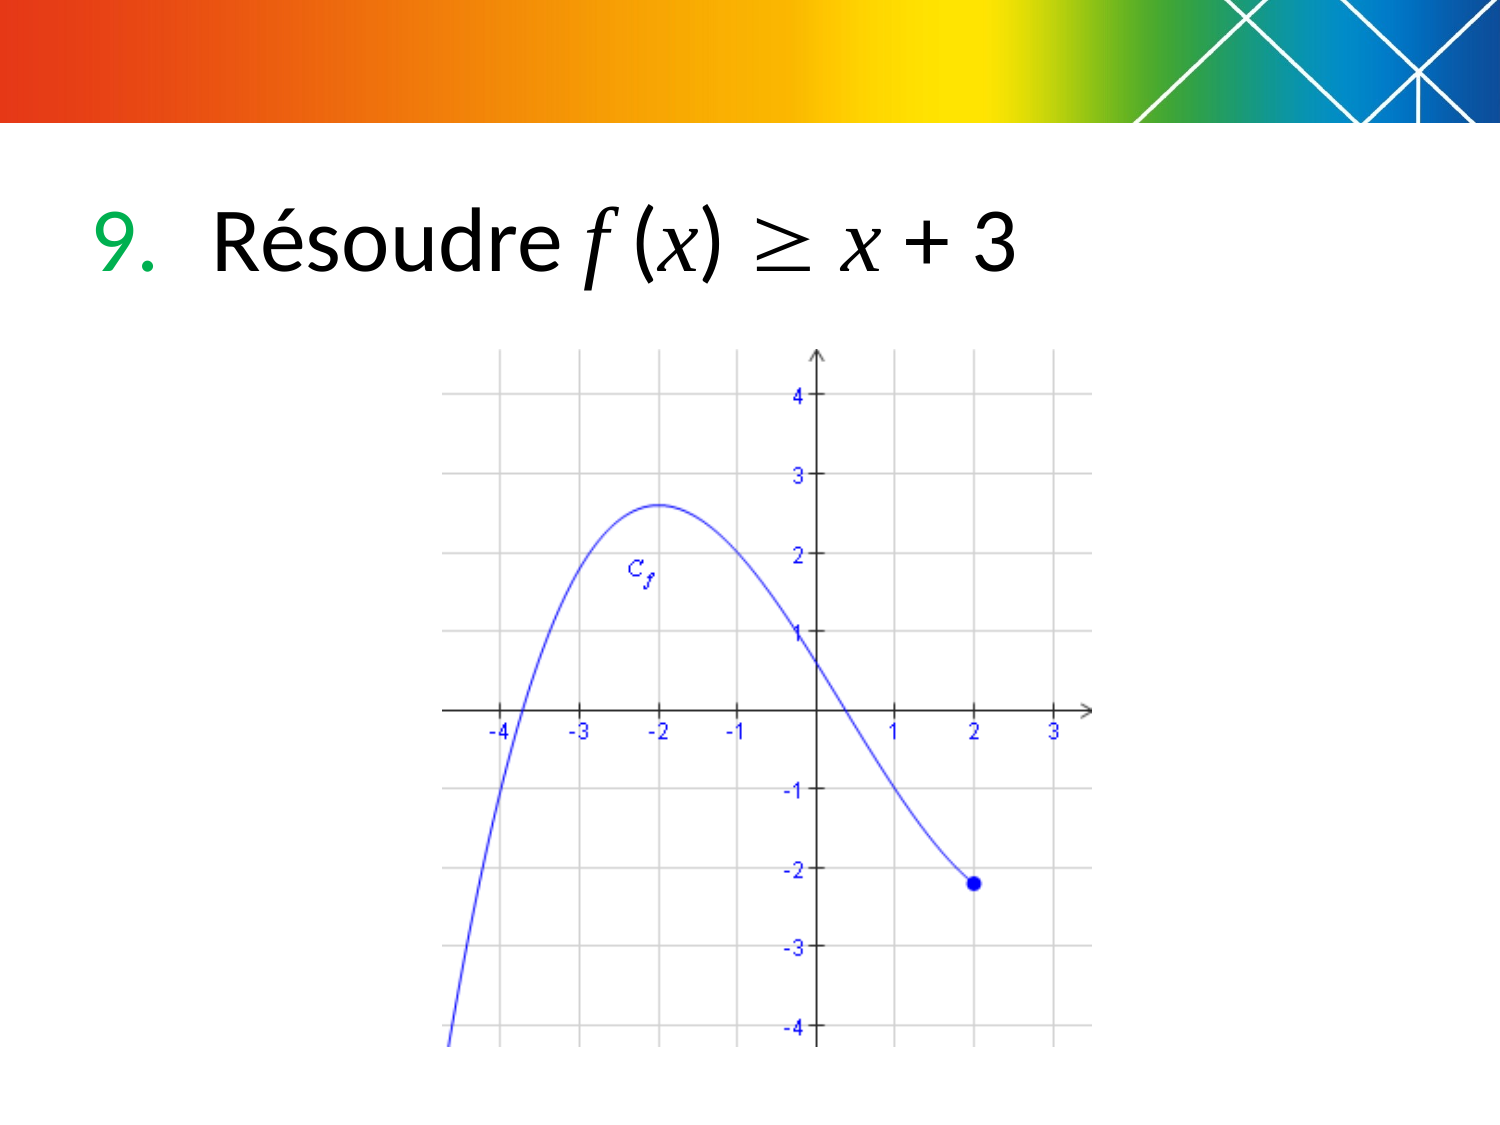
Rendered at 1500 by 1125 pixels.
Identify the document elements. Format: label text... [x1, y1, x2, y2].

title Résoudre f (x)  x + 3 [75, 163, 1426, 305]
picture [0, 0, 1359, 123]
picture [442, 349, 1092, 1047]
picture [1340, 0, 1500, 123]
